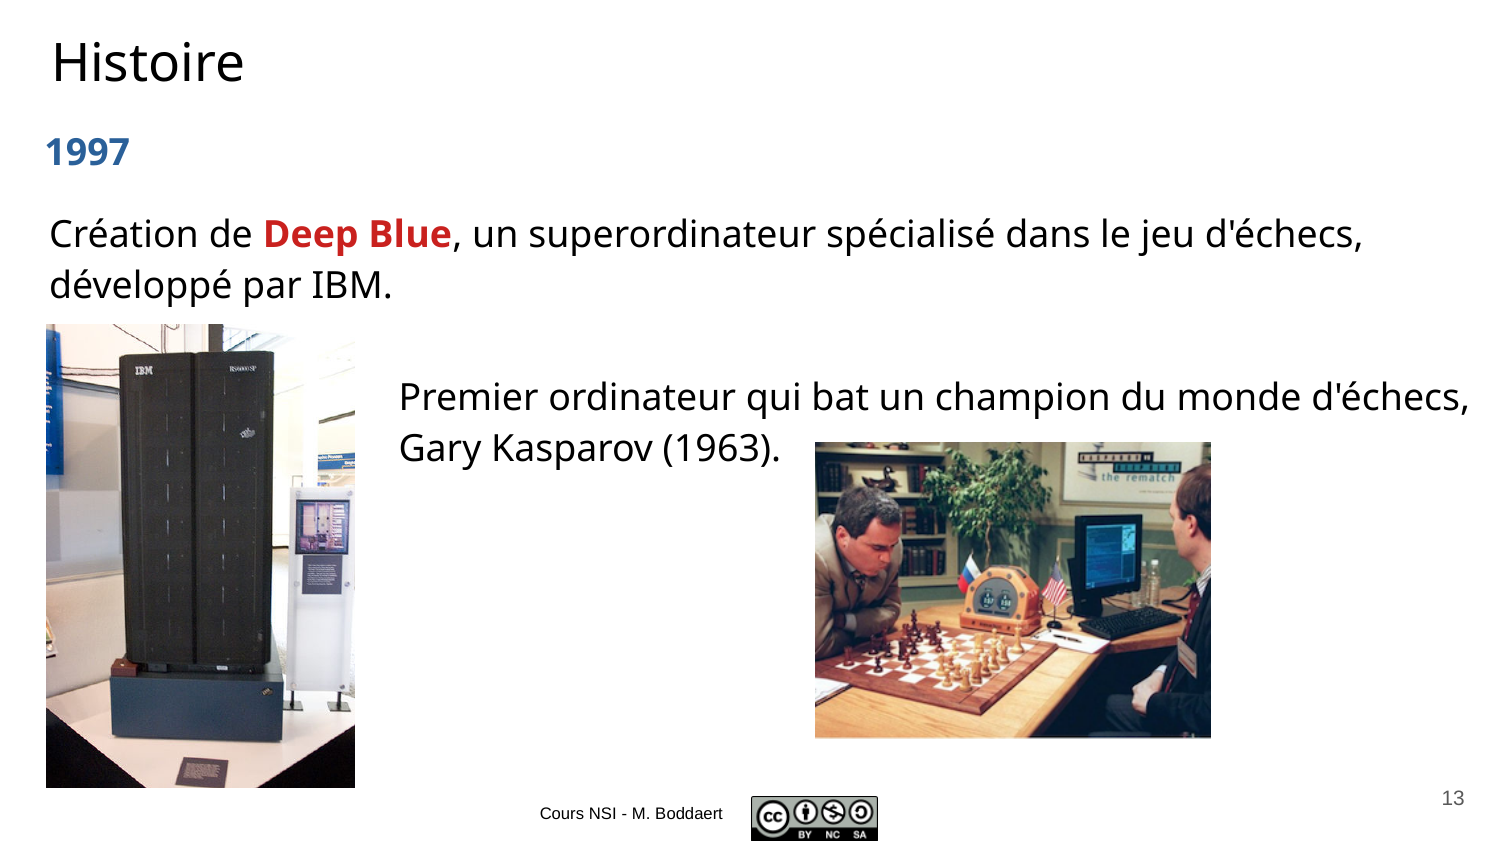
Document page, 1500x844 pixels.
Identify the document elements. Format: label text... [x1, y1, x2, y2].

picture [815, 442, 1211, 739]
text_box Création de Deep Blue, un superordinateur spécialisé dans le jeu d'échecs, développé par IBM. [34, 200, 1500, 303]
picture [751, 796, 878, 841]
title Histoire [51, 13, 1449, 108]
text_box Premier ordinateur qui bat un champion du monde d'échecs, Gary Kasparov (1963). [383, 363, 1500, 473]
picture [46, 324, 355, 788]
slide_number <numéro> [1389, 764, 1480, 830]
text_box 1997 [29, 120, 1477, 178]
